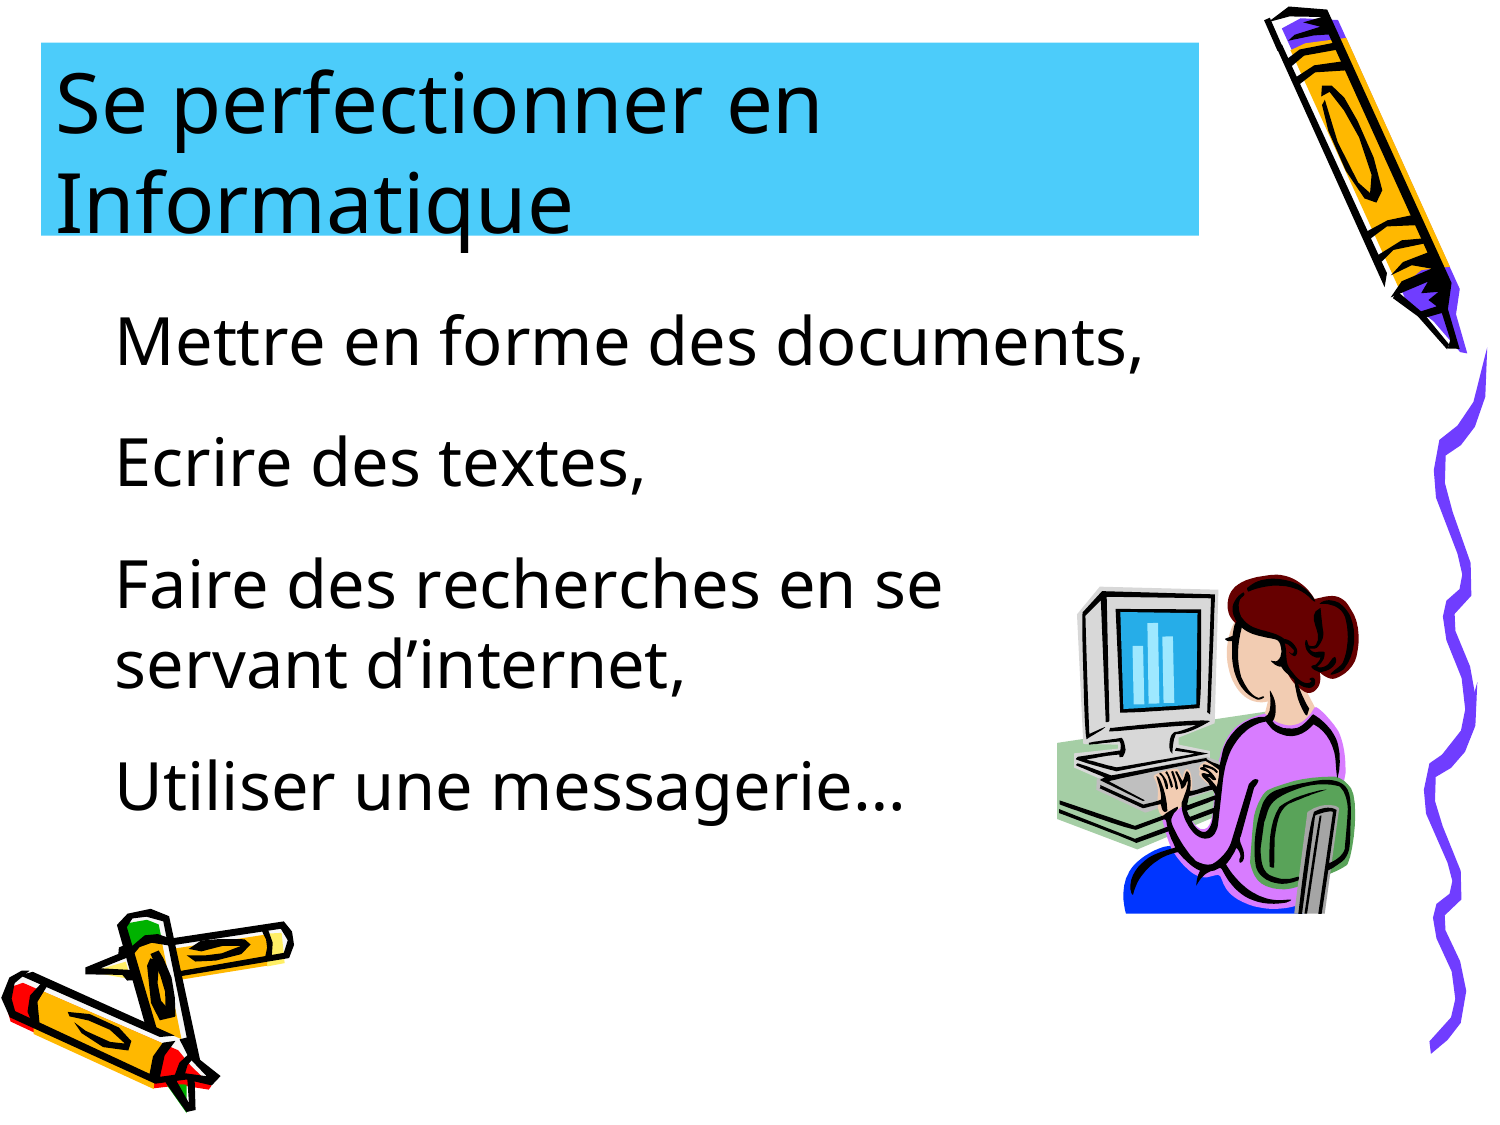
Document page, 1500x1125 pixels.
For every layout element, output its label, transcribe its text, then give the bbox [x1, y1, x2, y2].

picture [1057, 574, 1359, 917]
text_box Mettre en forme des documents, Ecrire des textes, Faire des recherches en se servant d’internet, Utiliser une messagerie… [100, 290, 1176, 832]
title Se perfectionner en Informatique [41, 42, 1199, 236]
